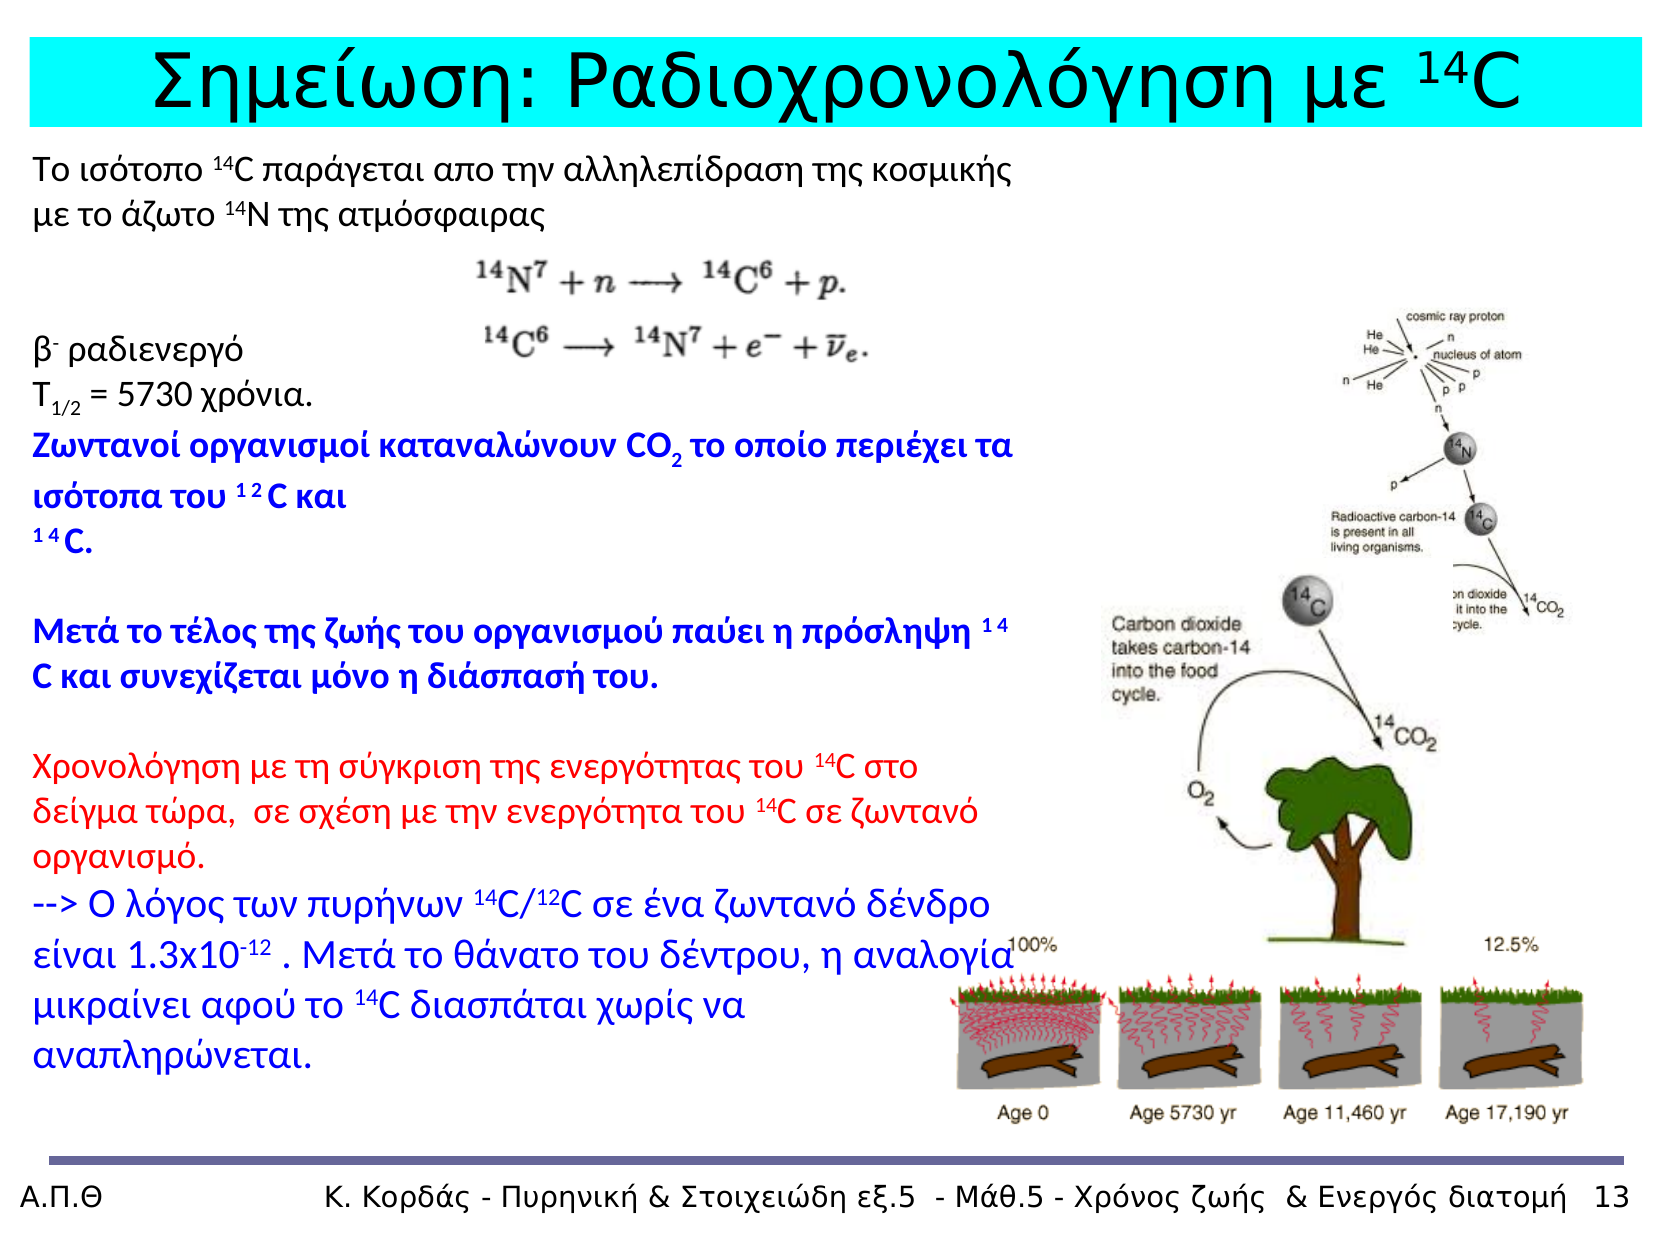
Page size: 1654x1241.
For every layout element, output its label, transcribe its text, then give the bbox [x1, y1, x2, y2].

picture [472, 237, 871, 388]
picture [937, 286, 1607, 1136]
title Σημείωση: Ραδιοχρονολόγηση με 14C [29, 37, 1643, 127]
text_box Το ισότοπο 14C παράγεται απο την αλληλεπίδραση της κοσμικής με το άζωτο 14Ν της ατμόσφαιρας β- ραδιενεργό T1/2 = 5730 χρόνια. Ζωντανοί οργανισμοί καταναλώνουν CO2 το οποίο περιέχει τα ισότοπα του 1 2 C και 1 4 C. Μετά το τέλος της ζωής του οργανισμού παύει η πρόσληψη 1 4 C και συνεχίζεται μόνο η διάσπασή του. Χρονολόγηση με τη σύγκριση της ενεργότητας του 14C στο δείγμα τώρα, σε σχέση με την ενεργότητα του 14C σε ζωντανό οργανισμό. --> O λόγος των πυρήνων 14C/12C σε ένα ζωντανό δένδρο είναι 1.3x10-12 . Mετά το θάνατο του δέντρου, η αναλογία μικραίνει αφού το 14C διασπάται χωρίς να αναπληρώνεται. [17, 136, 1031, 1085]
